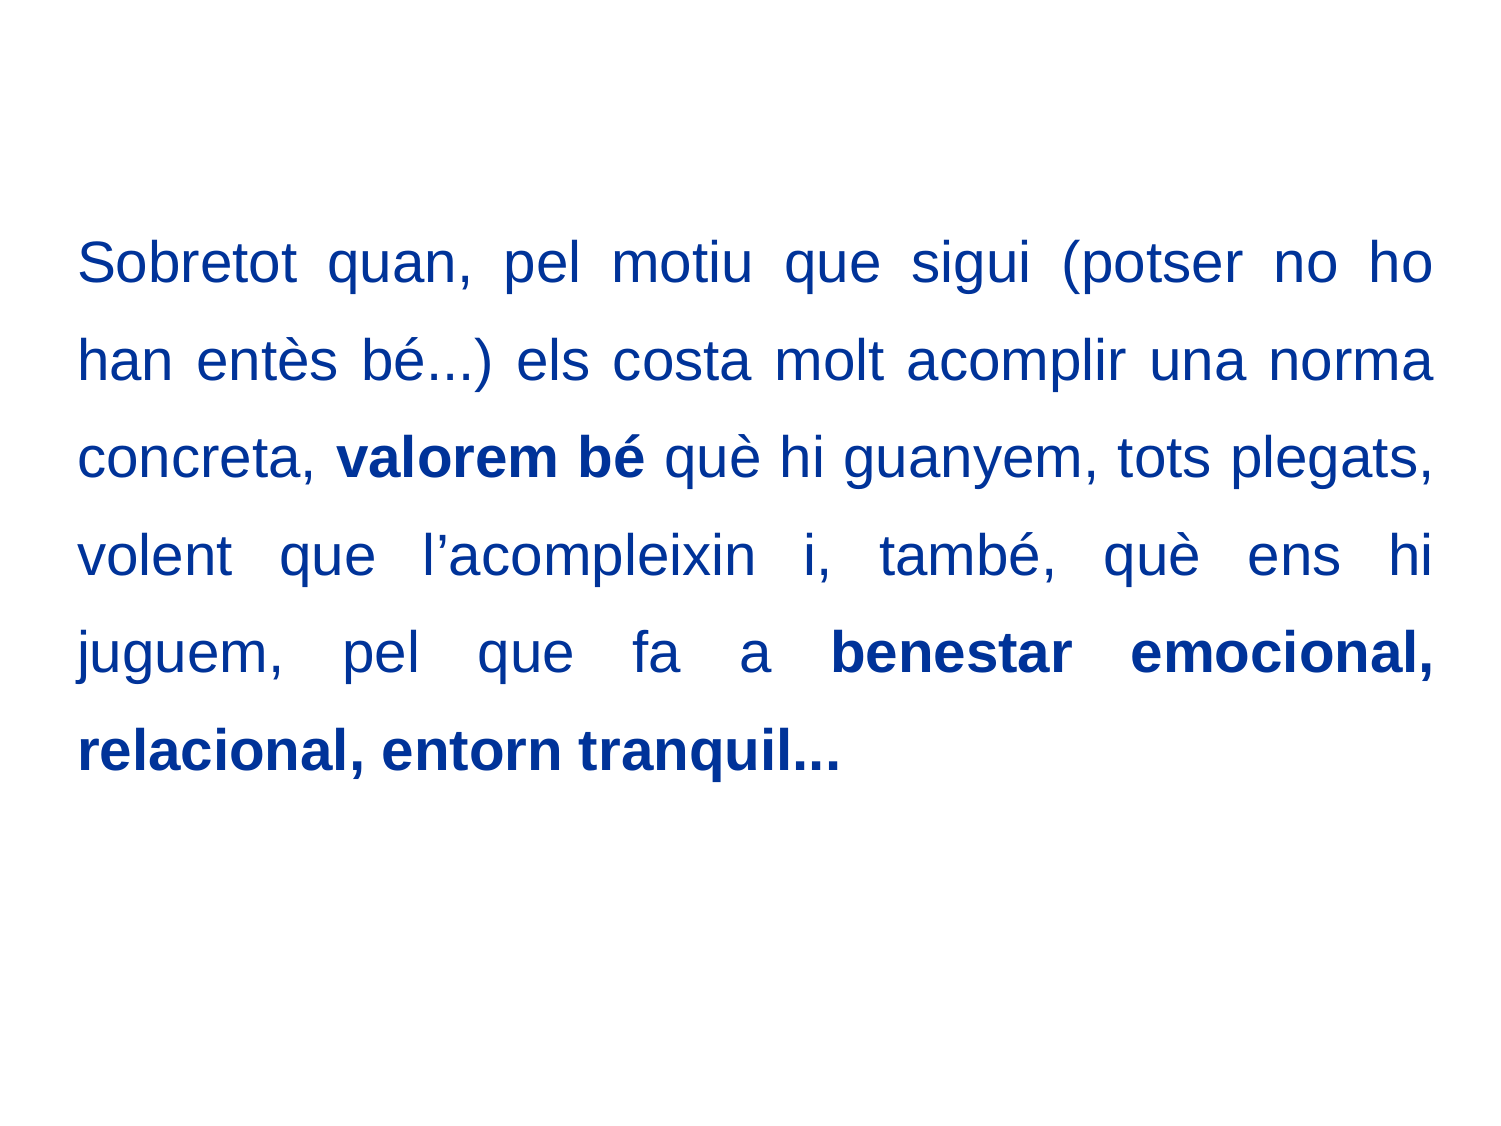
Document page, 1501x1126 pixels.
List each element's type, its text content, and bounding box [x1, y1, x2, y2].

text_box Sobretot quan, pel motiu que sigui (potser no ho han entès bé...) els costa molt acomplir una norma concreta, valorem bé què hi guanyem, tots plegats, volent que l’acompleixin i, també, què ens hi juguem, pel que fa a benestar emocional, relacional, entorn tranquil... [62, 125, 1451, 1051]
